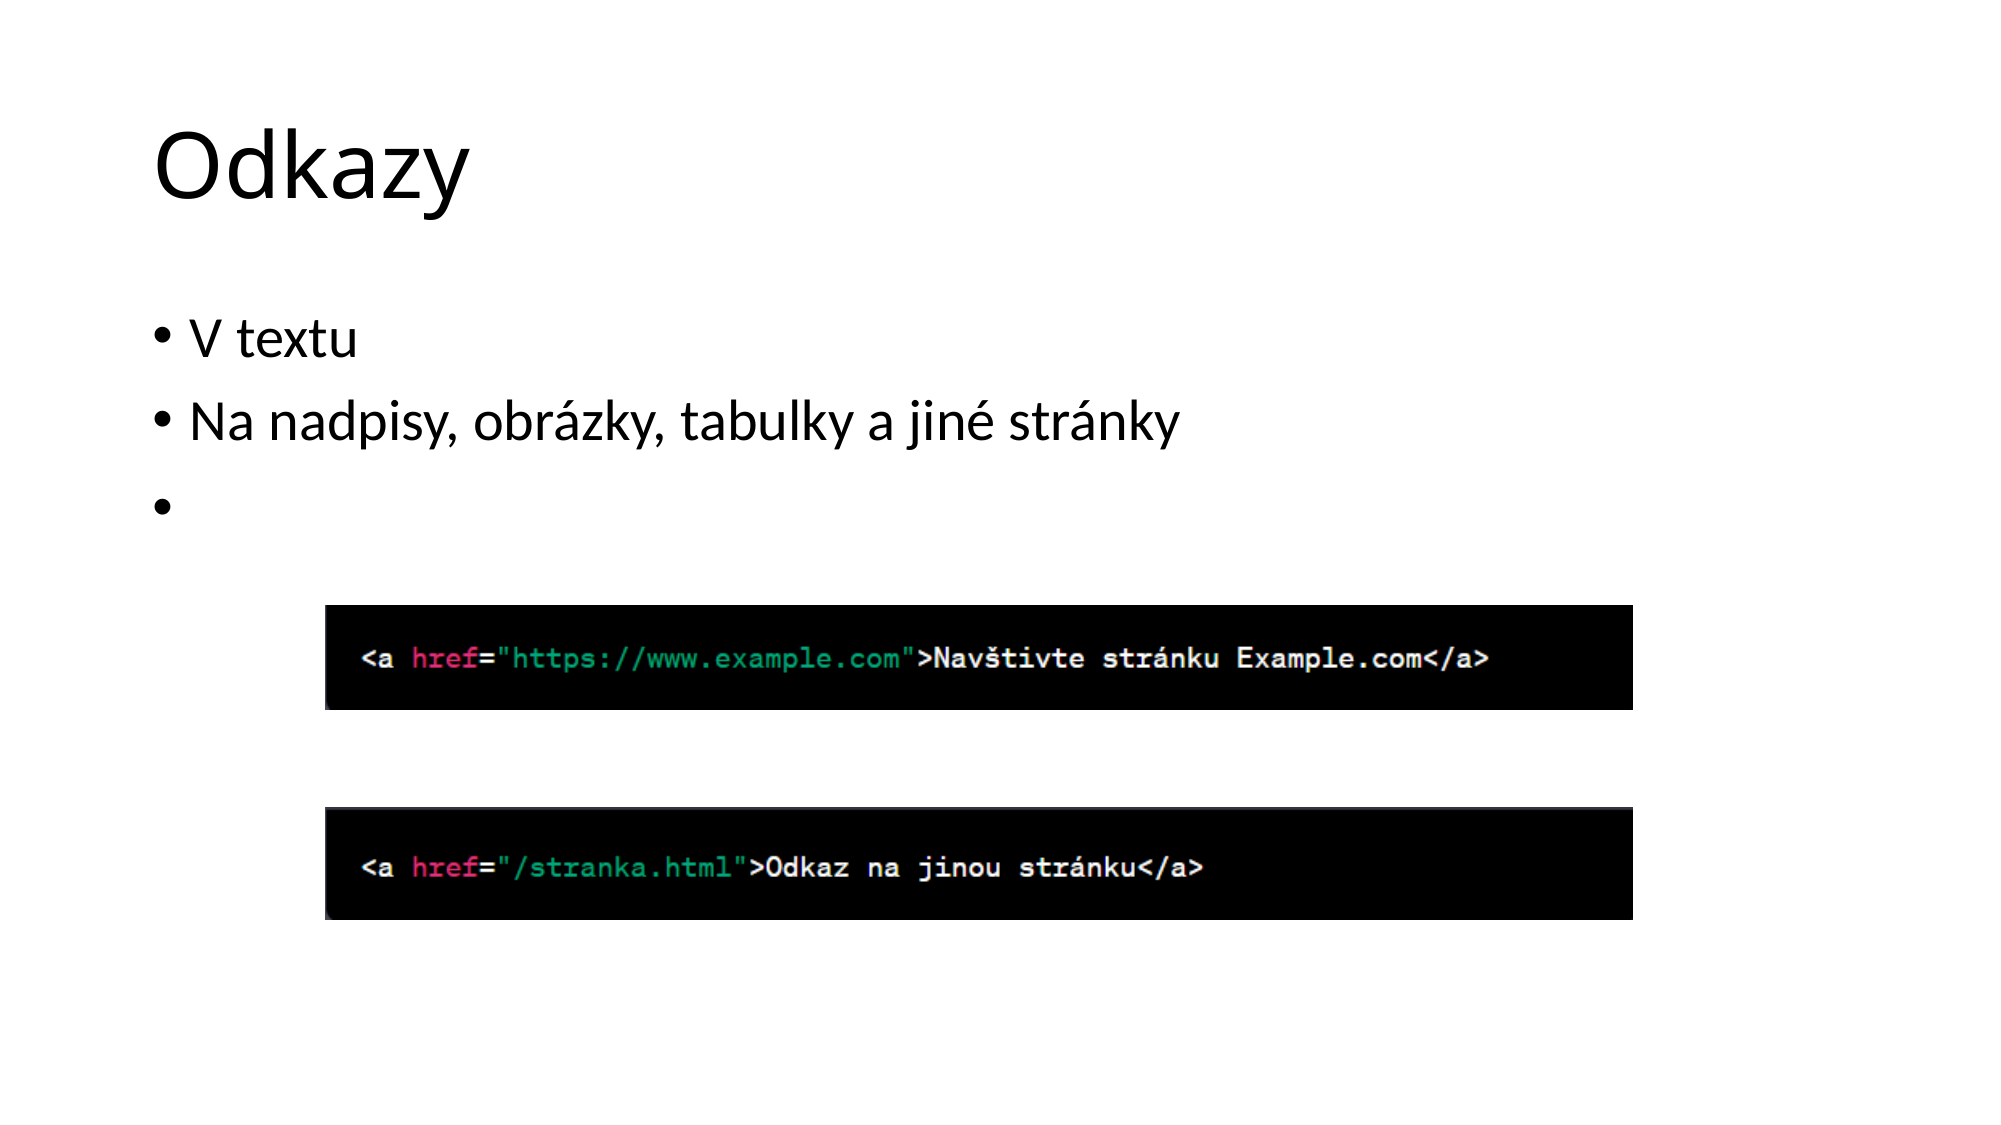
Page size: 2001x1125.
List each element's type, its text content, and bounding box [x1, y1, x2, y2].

picture [325, 605, 1633, 710]
list V textu Na nadpisy, obrázky, tabulky a jiné stránky [137, 299, 1863, 1014]
picture [325, 807, 1633, 920]
title Odkazy [137, 59, 1863, 278]
